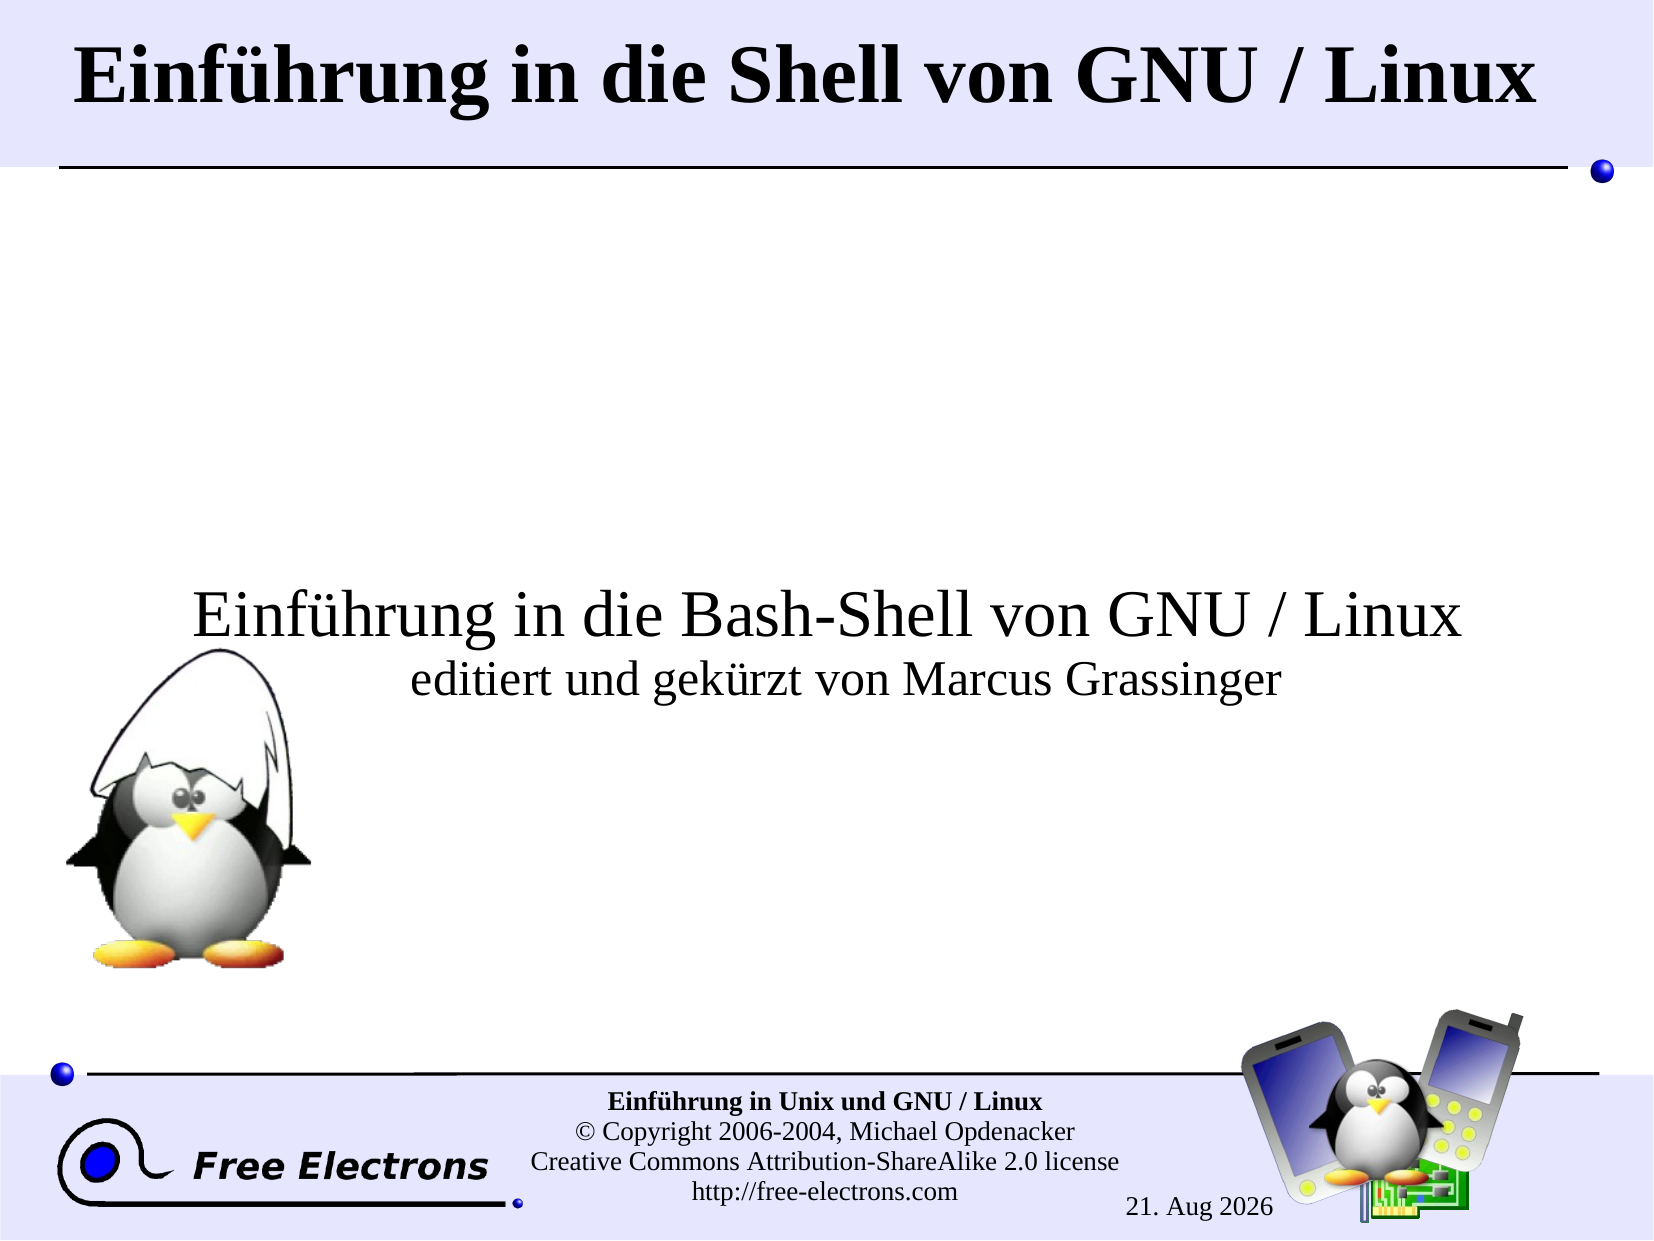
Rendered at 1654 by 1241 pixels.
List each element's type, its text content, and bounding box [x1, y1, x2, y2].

picture [52, 644, 315, 977]
subtitle Einführung in die Bash-Shell von GNU / Linux editiert und gekürzt von Marcus Grassinger [105, 216, 1518, 1066]
picture [50, 1107, 527, 1216]
picture [1231, 1007, 1538, 1241]
title Einführung in die Shell von GNU / Linux [60, 12, 1551, 138]
